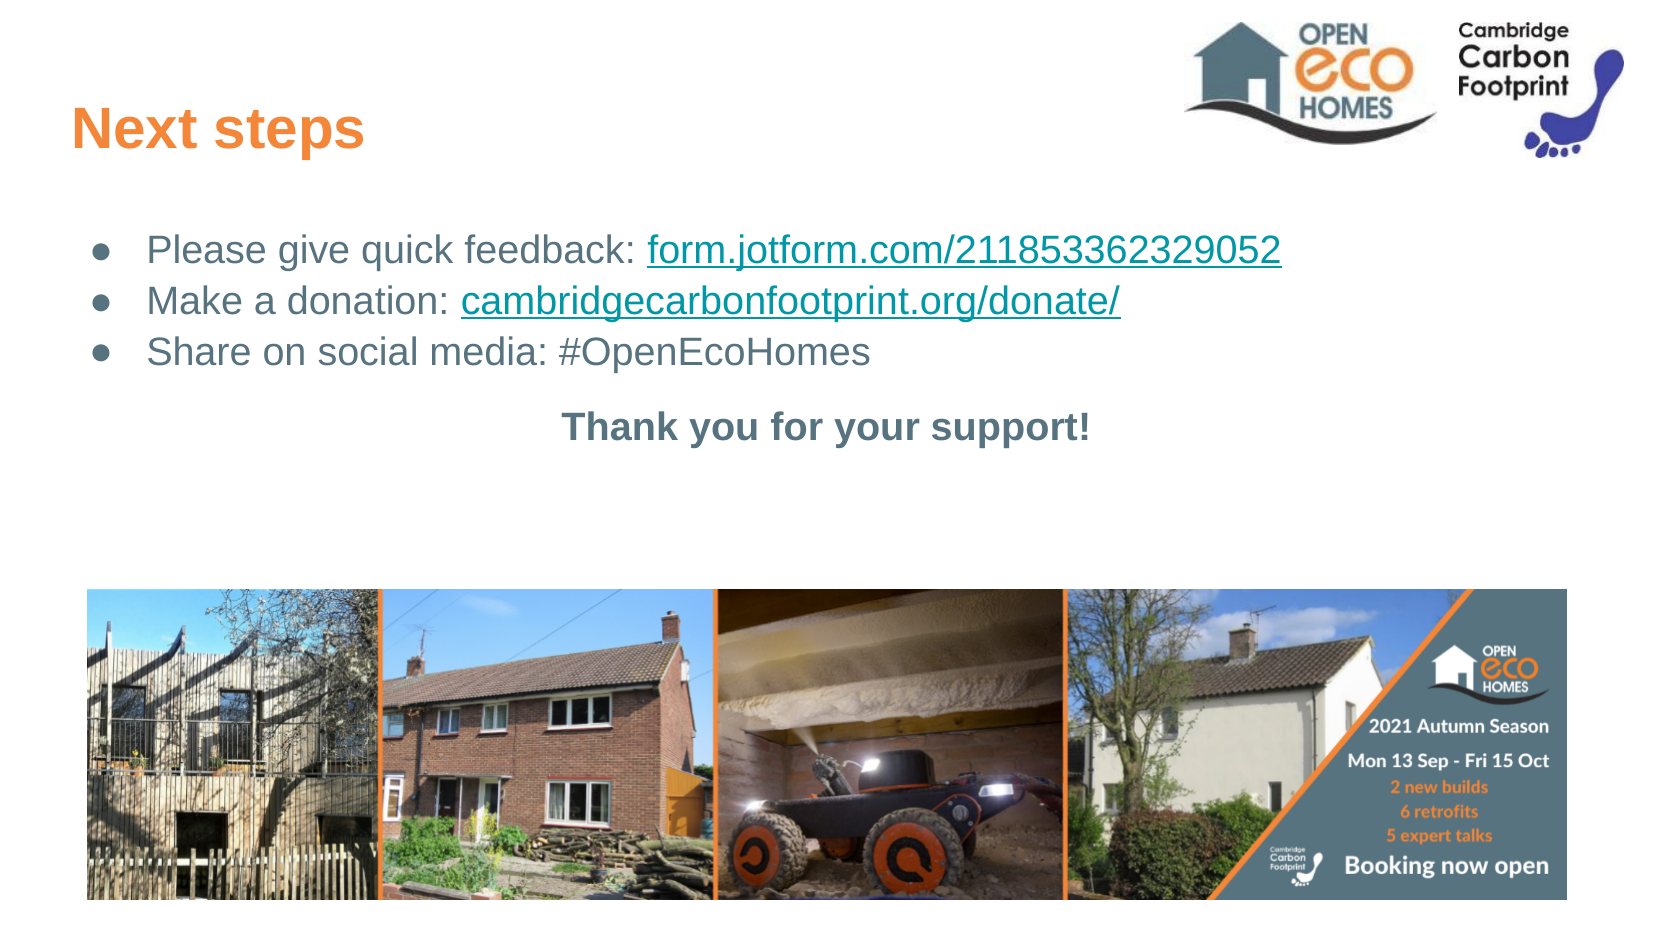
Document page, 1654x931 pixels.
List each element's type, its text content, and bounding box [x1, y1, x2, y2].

picture [1459, 22, 1624, 158]
picture [1184, 22, 1437, 145]
list Please give quick feedback: form.jotform.com/211853362329052 Make a donation: cambridgecarbonfootprint.org/donate/ Share on social media: #OpenEcoHomes Thank you for your support! [56, 206, 1598, 825]
title Next steps [56, 80, 1598, 184]
picture [87, 589, 1567, 900]
